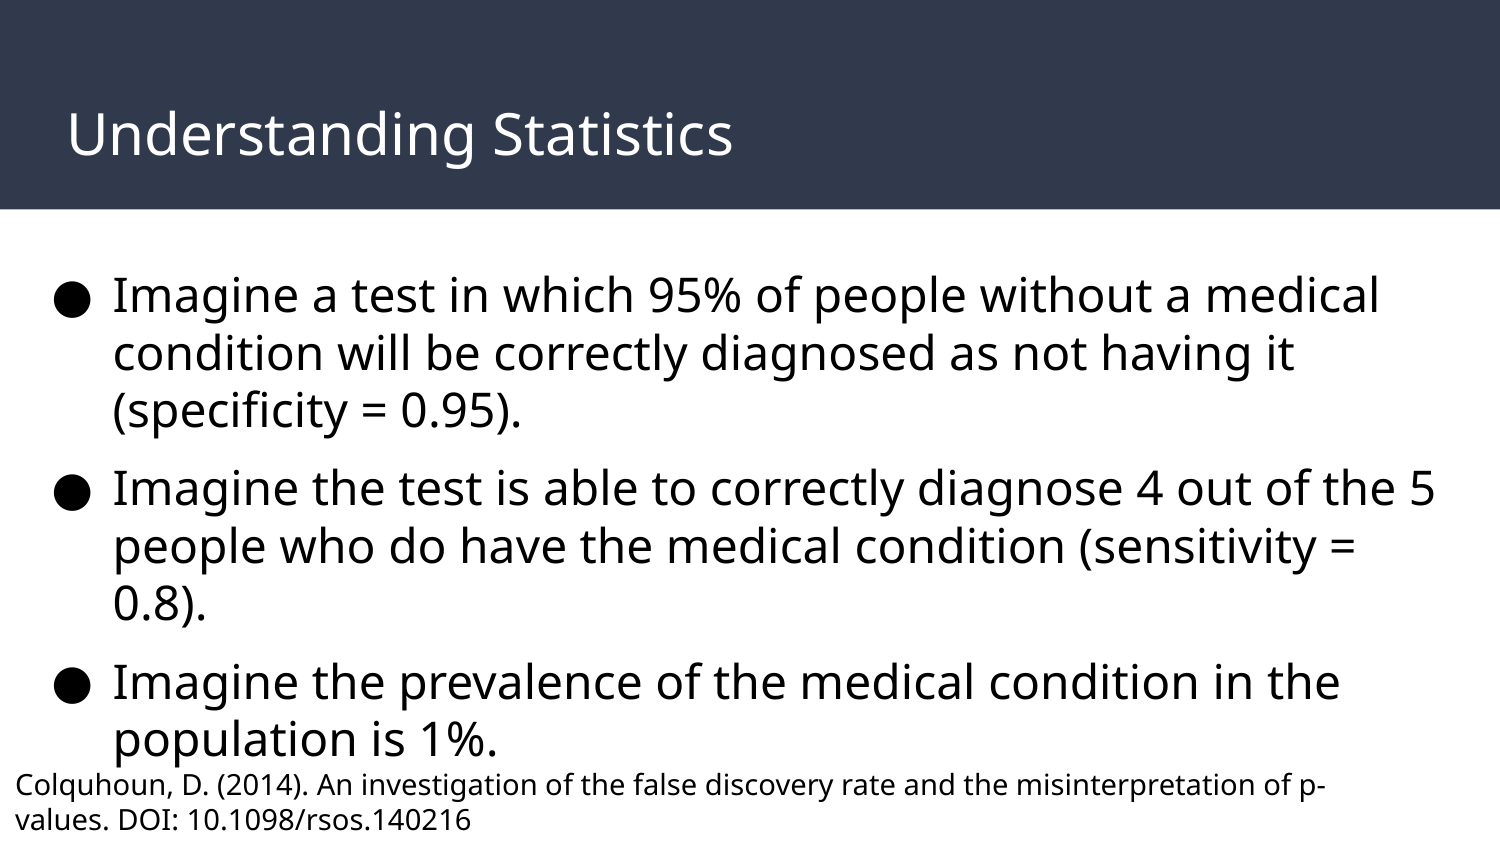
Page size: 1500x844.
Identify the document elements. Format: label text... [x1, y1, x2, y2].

title Understanding Statistics [51, 82, 1449, 185]
text_box Colquhoun, D. (2014). An investigation of the false discovery rate and the misinterpretation of p-values. DOI: 10.1098/rsos.140216 [0, 751, 1435, 804]
text_box Imagine a test in which 95% of people without a medical condition will be correctly diagnosed as not having it (specificity = 0.95). Imagine the test is able to correctly diagnose 4 out of the 5 people who do have the medical condition (sensitivity = 0.8). Imagine the prevalence of the medical condition in the population is 1%. [22, 249, 1478, 752]
